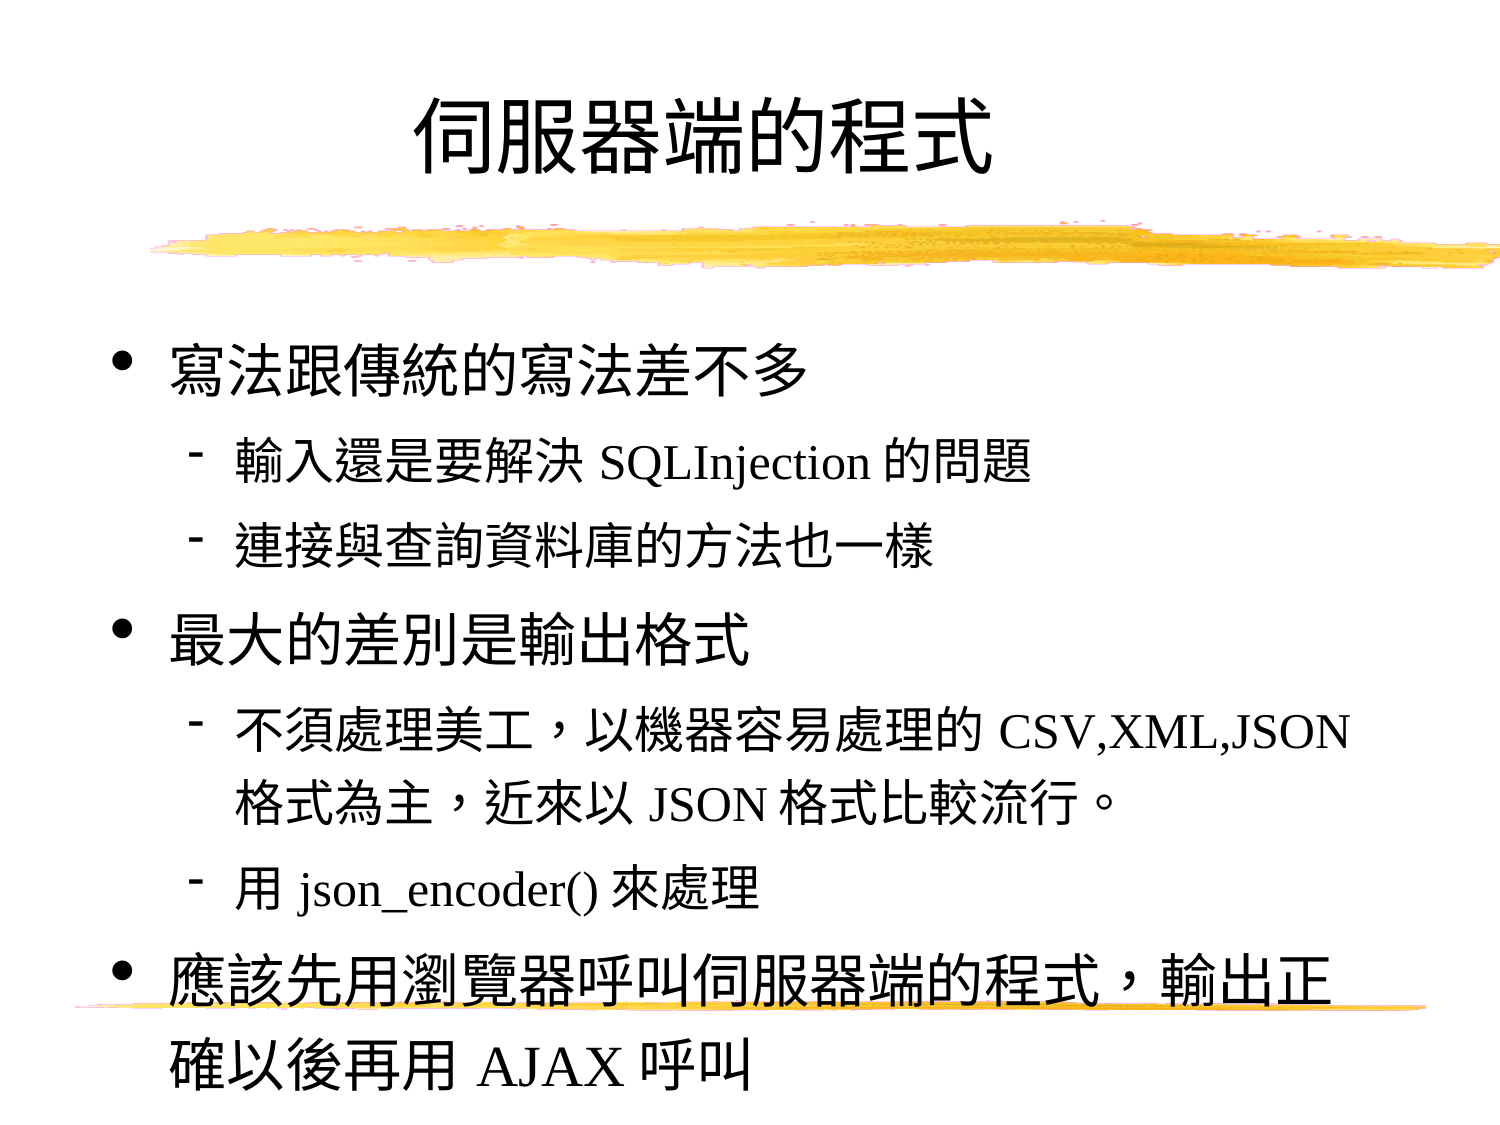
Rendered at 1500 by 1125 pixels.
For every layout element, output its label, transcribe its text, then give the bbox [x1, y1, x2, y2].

picture [150, 215, 1500, 279]
list 寫法跟傳統的寫法差不多 輸入還是要解決SQLInjection的問題 連接與查詢資料庫的方法也一樣 最大的差別是輸出格式 不須處理美工，以機器容易處理的CSV,XML,JSON格式為主，近來以JSON格式比較流行。 用json_encoder()來處理 應該先用瀏覽器呼叫伺服器端的程式，輸出正確以後再用AJAX呼叫 [112, 324, 1388, 1068]
picture [1388, 999, 1426, 1013]
title 伺服器端的程式 [66, 37, 1342, 225]
picture [75, 999, 112, 1013]
